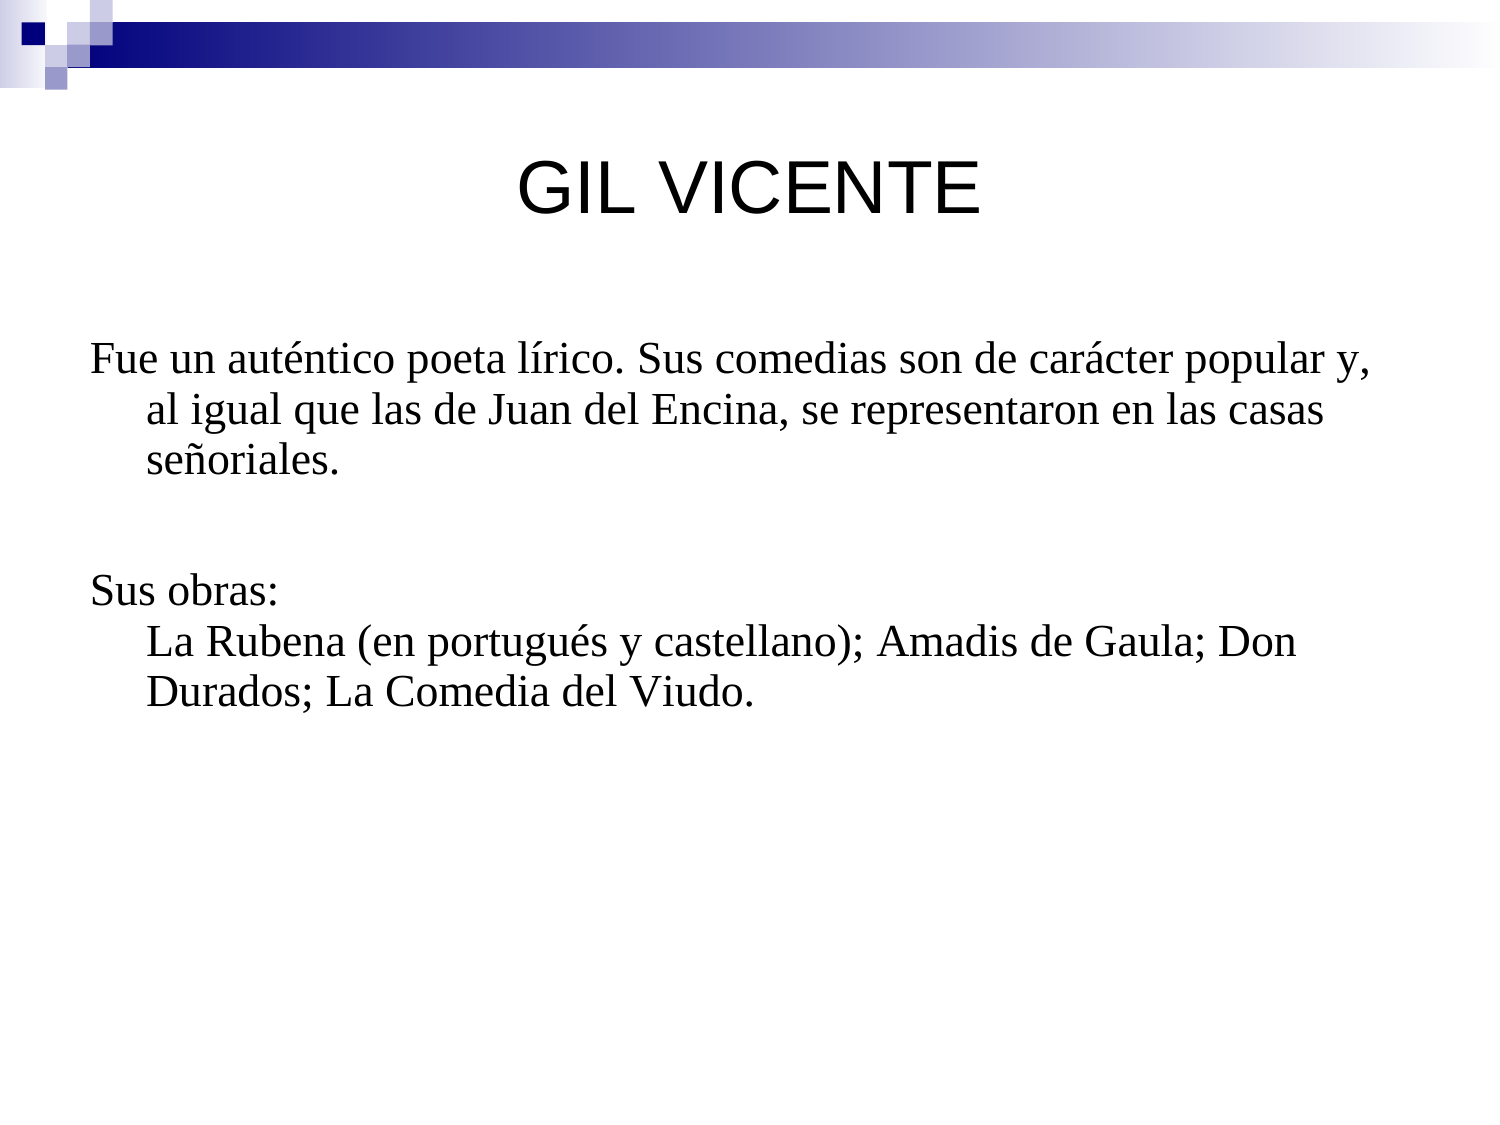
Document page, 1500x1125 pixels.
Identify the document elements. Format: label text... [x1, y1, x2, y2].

list Fue un auténtico poeta lírico. Sus comedias son de carácter popular y, al igual que las de Juan del Encina, se representaron en las casas señoriales. Sus obras: La Rubena (en portugués y castellano); Amadis de Gaula; Don Durados; La Comedia del Viudo. [75, 324, 1426, 963]
title GIL VICENTE [75, 75, 1426, 301]
